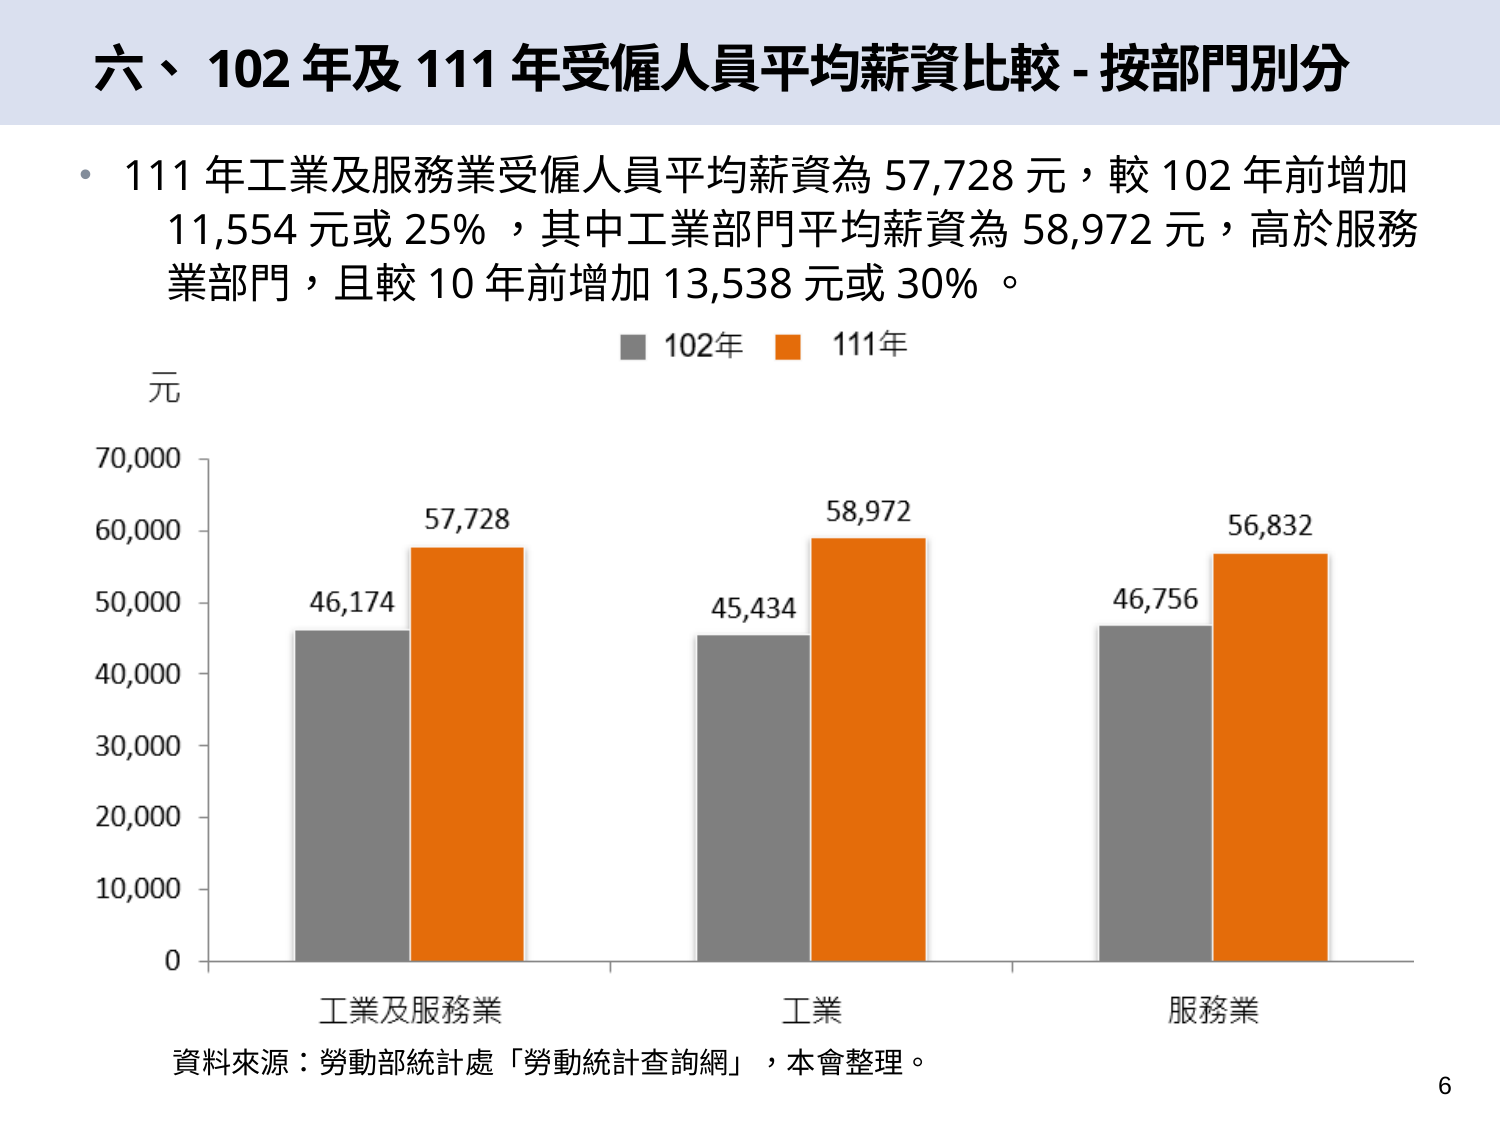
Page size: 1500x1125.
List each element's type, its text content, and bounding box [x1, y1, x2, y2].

title 六、102年及111年受僱人員平均薪資比較-按部門別分 [0, 5, 1445, 129]
text_box 資料來源：勞動部統計處「勞動統計查詢網」，本會整理。 [157, 1036, 1127, 1088]
text_box 111年工業及服務業受僱人員平均薪資為57,728元，較102年前增加11,554元或25%，其中工業部門平均薪資為58,972元，高於服務業部門，且較10年前增加13,538元或30%。 [64, 137, 1435, 315]
picture [64, 310, 1414, 1033]
text_box 6 [1423, 1062, 1500, 1108]
